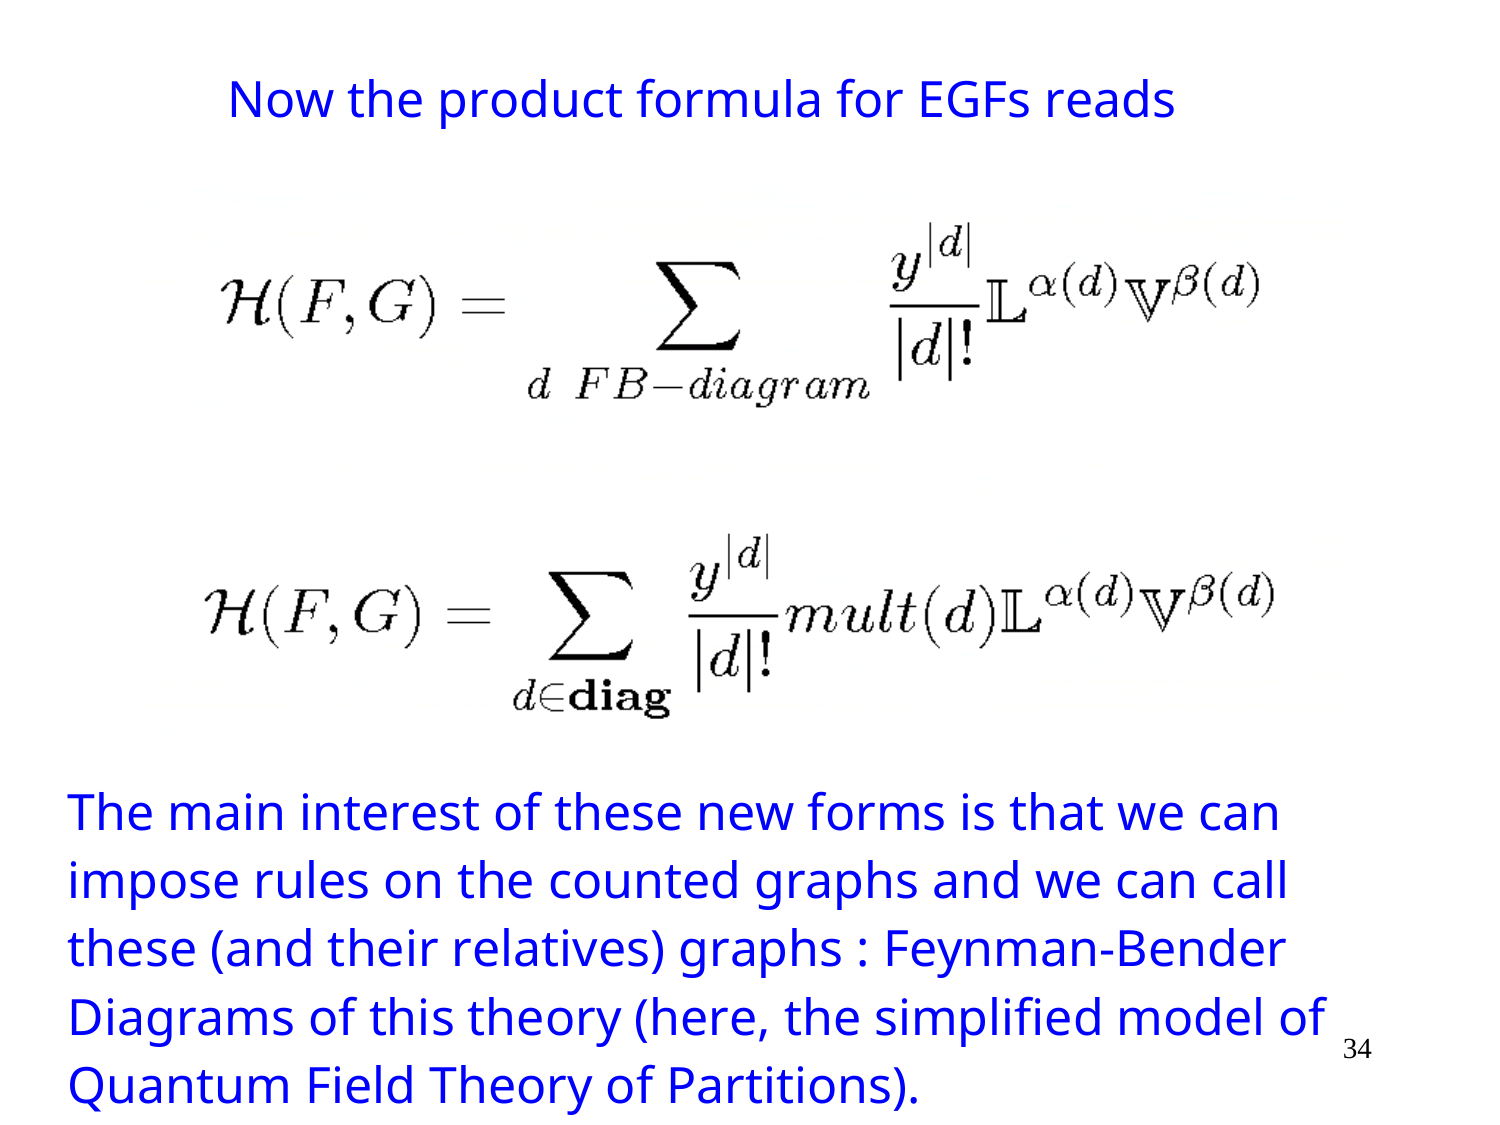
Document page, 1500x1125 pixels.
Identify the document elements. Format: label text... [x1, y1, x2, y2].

text_box The main interest of these new forms is that we can impose rules on the counted graphs and we can call these (and their relatives) graphs : Feynman-Bender Diagrams of this theory (here, the simplified model of Quantum Field Theory of Partitions). [53, 769, 1355, 1125]
picture [145, 187, 1350, 750]
text_box Now the product formula for EGFs reads [212, 56, 1192, 140]
